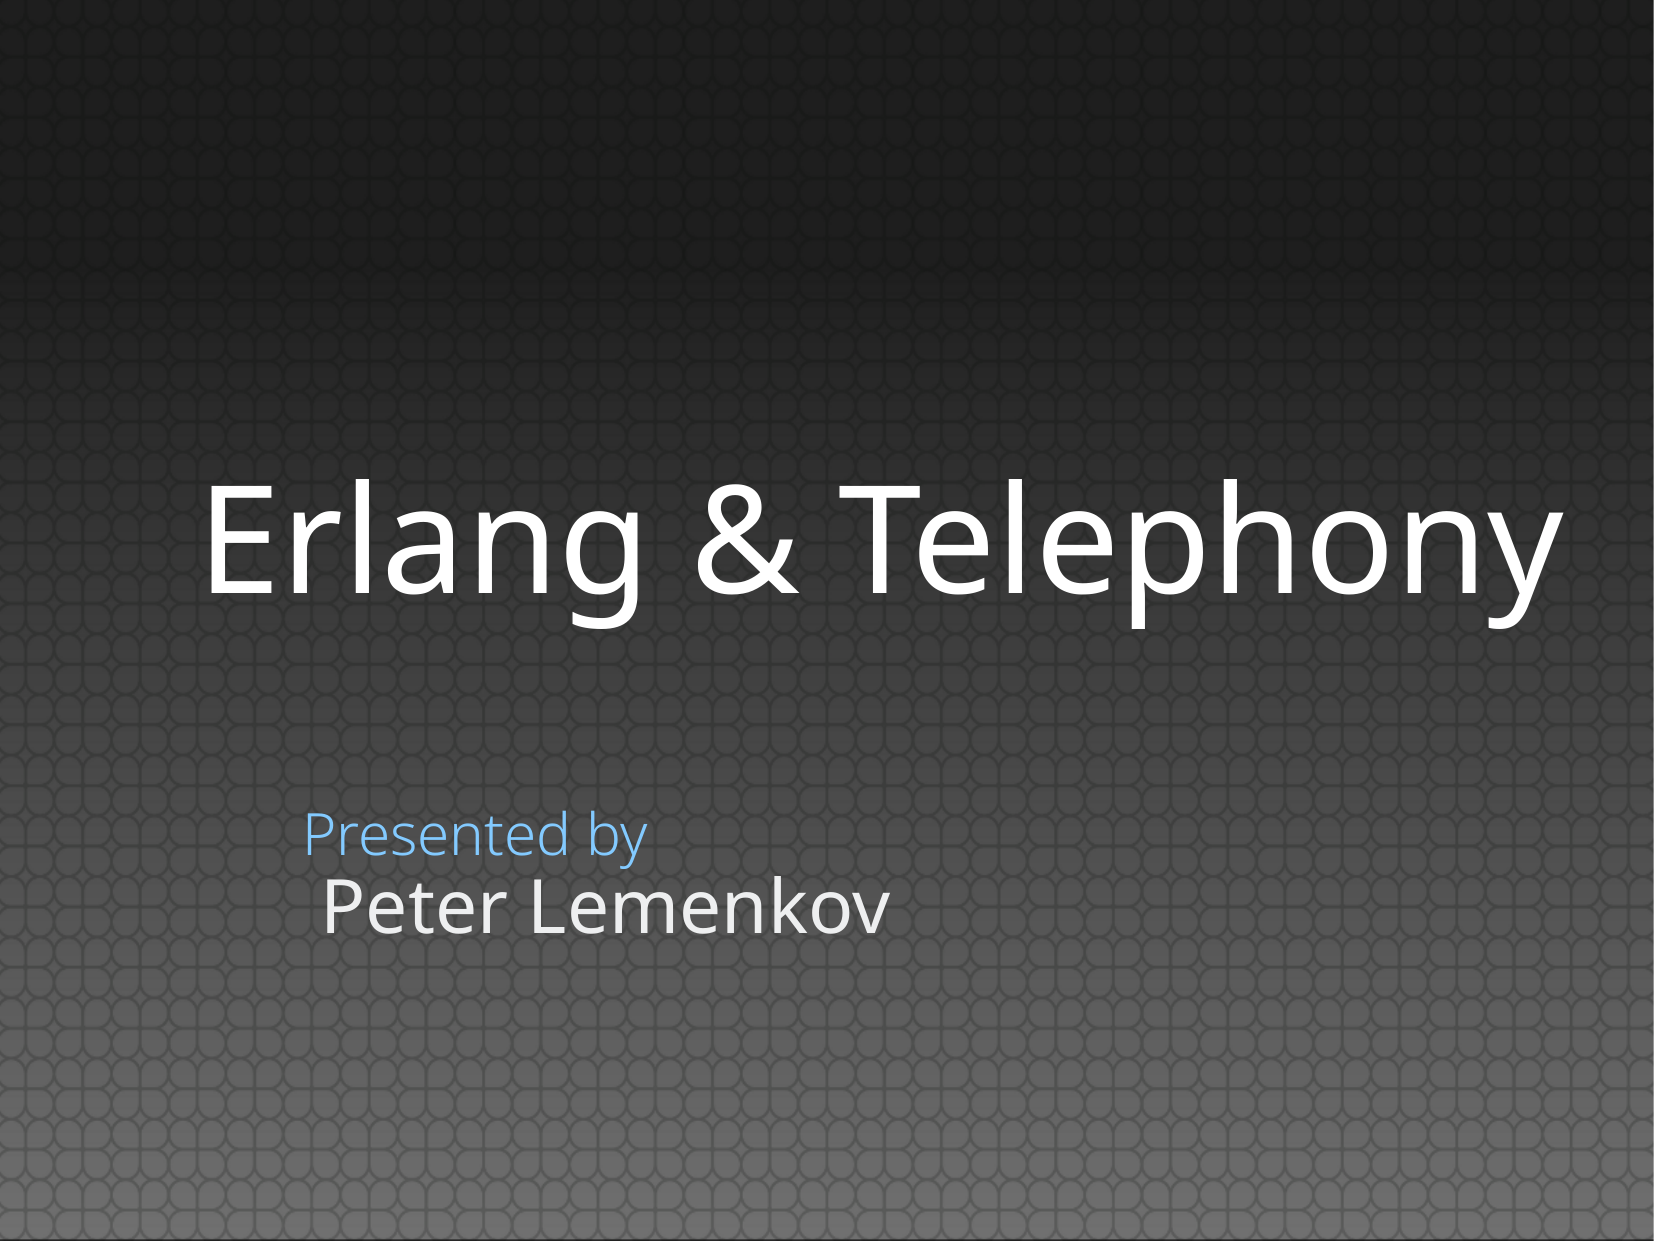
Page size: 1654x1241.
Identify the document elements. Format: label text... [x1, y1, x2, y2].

text_box Peter Lemenkov [305, 846, 1057, 949]
text_box Presented by [287, 785, 700, 869]
text_box Erlang & Telephony [98, 425, 1580, 616]
picture [0, 0, 1654, 1241]
